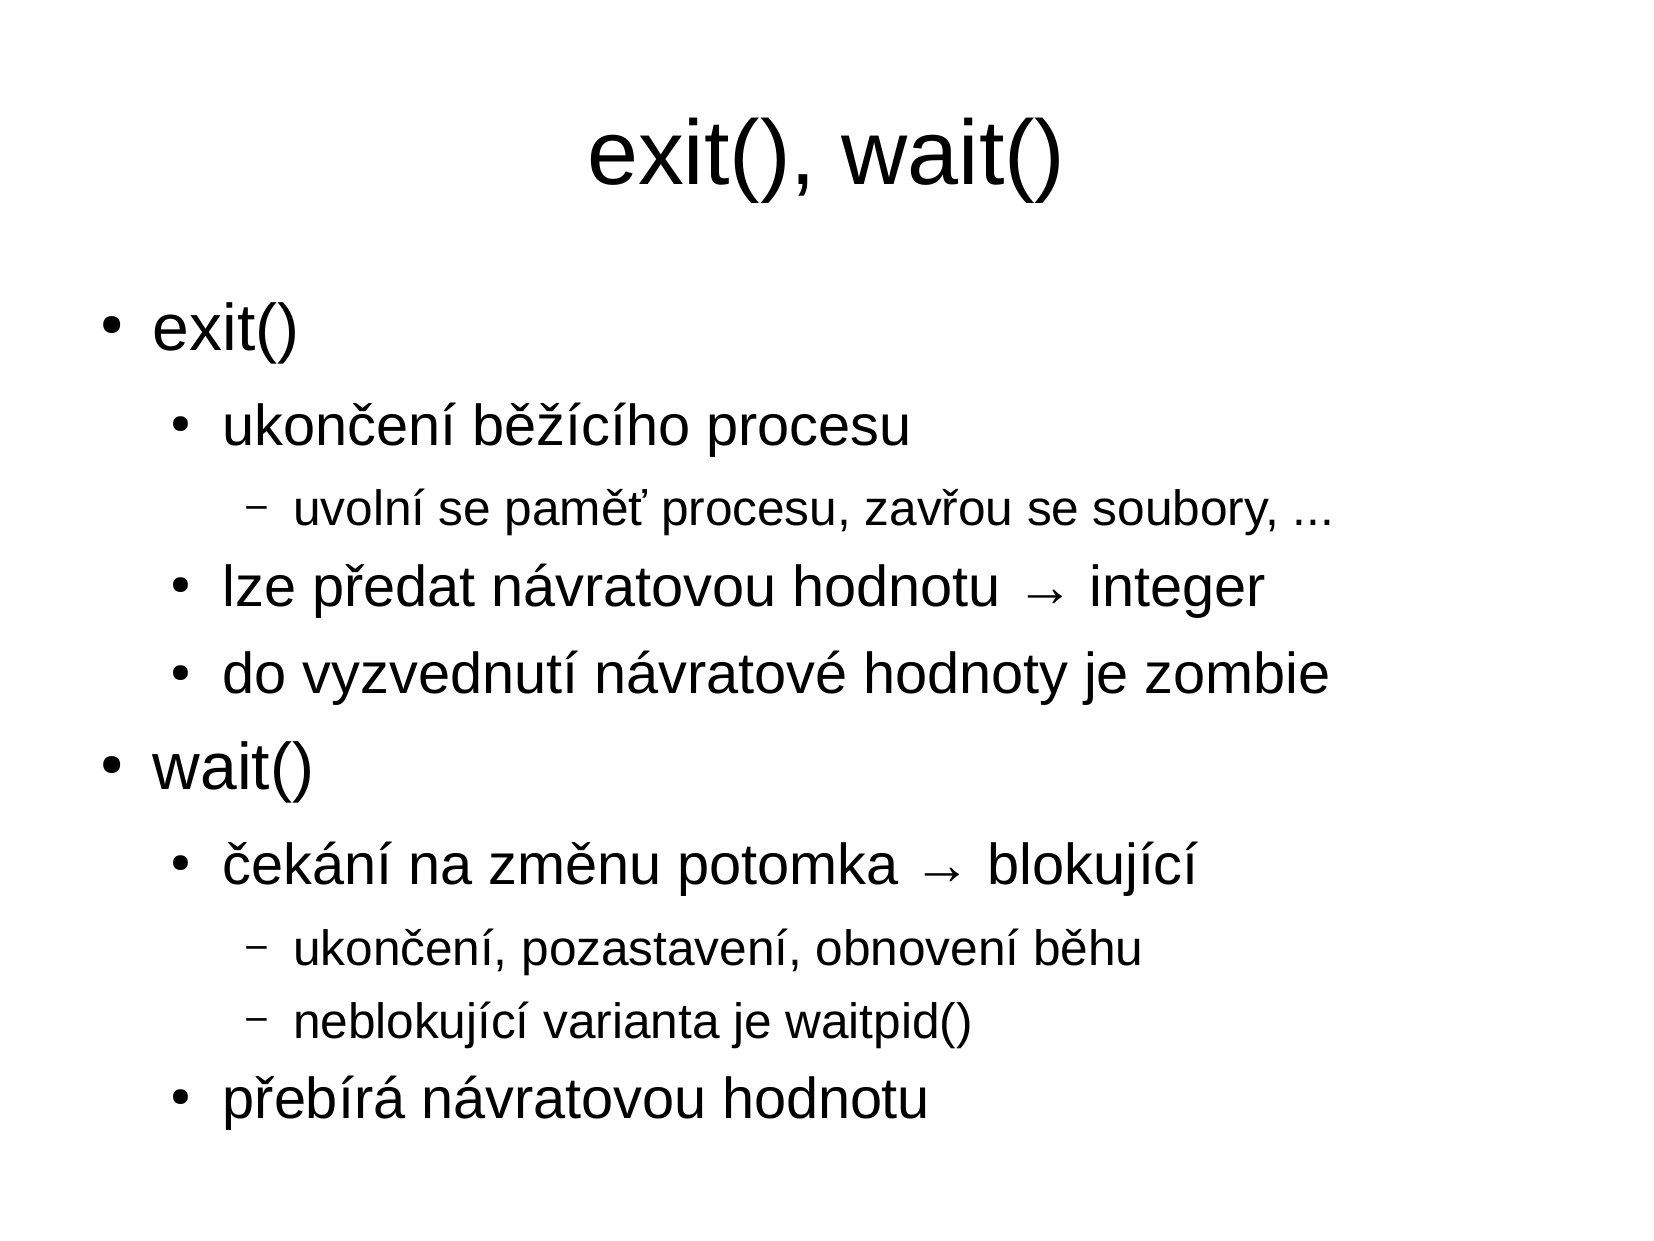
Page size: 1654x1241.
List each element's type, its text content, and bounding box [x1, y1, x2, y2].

list exit() ukončení běžícího procesu uvolní se paměť procesu, zavřou se soubory, ... lze předat návratovou hodnotu → integer do vyzvednutí návratové hodnoty je zombie wait() čekání na změnu potomka → blokující ukončení, pozastavení, obnovení běhu neblokující varianta je waitpid() přebírá návratovou hodnotu [82, 290, 1571, 1138]
title exit(), wait() [82, 56, 1571, 250]
